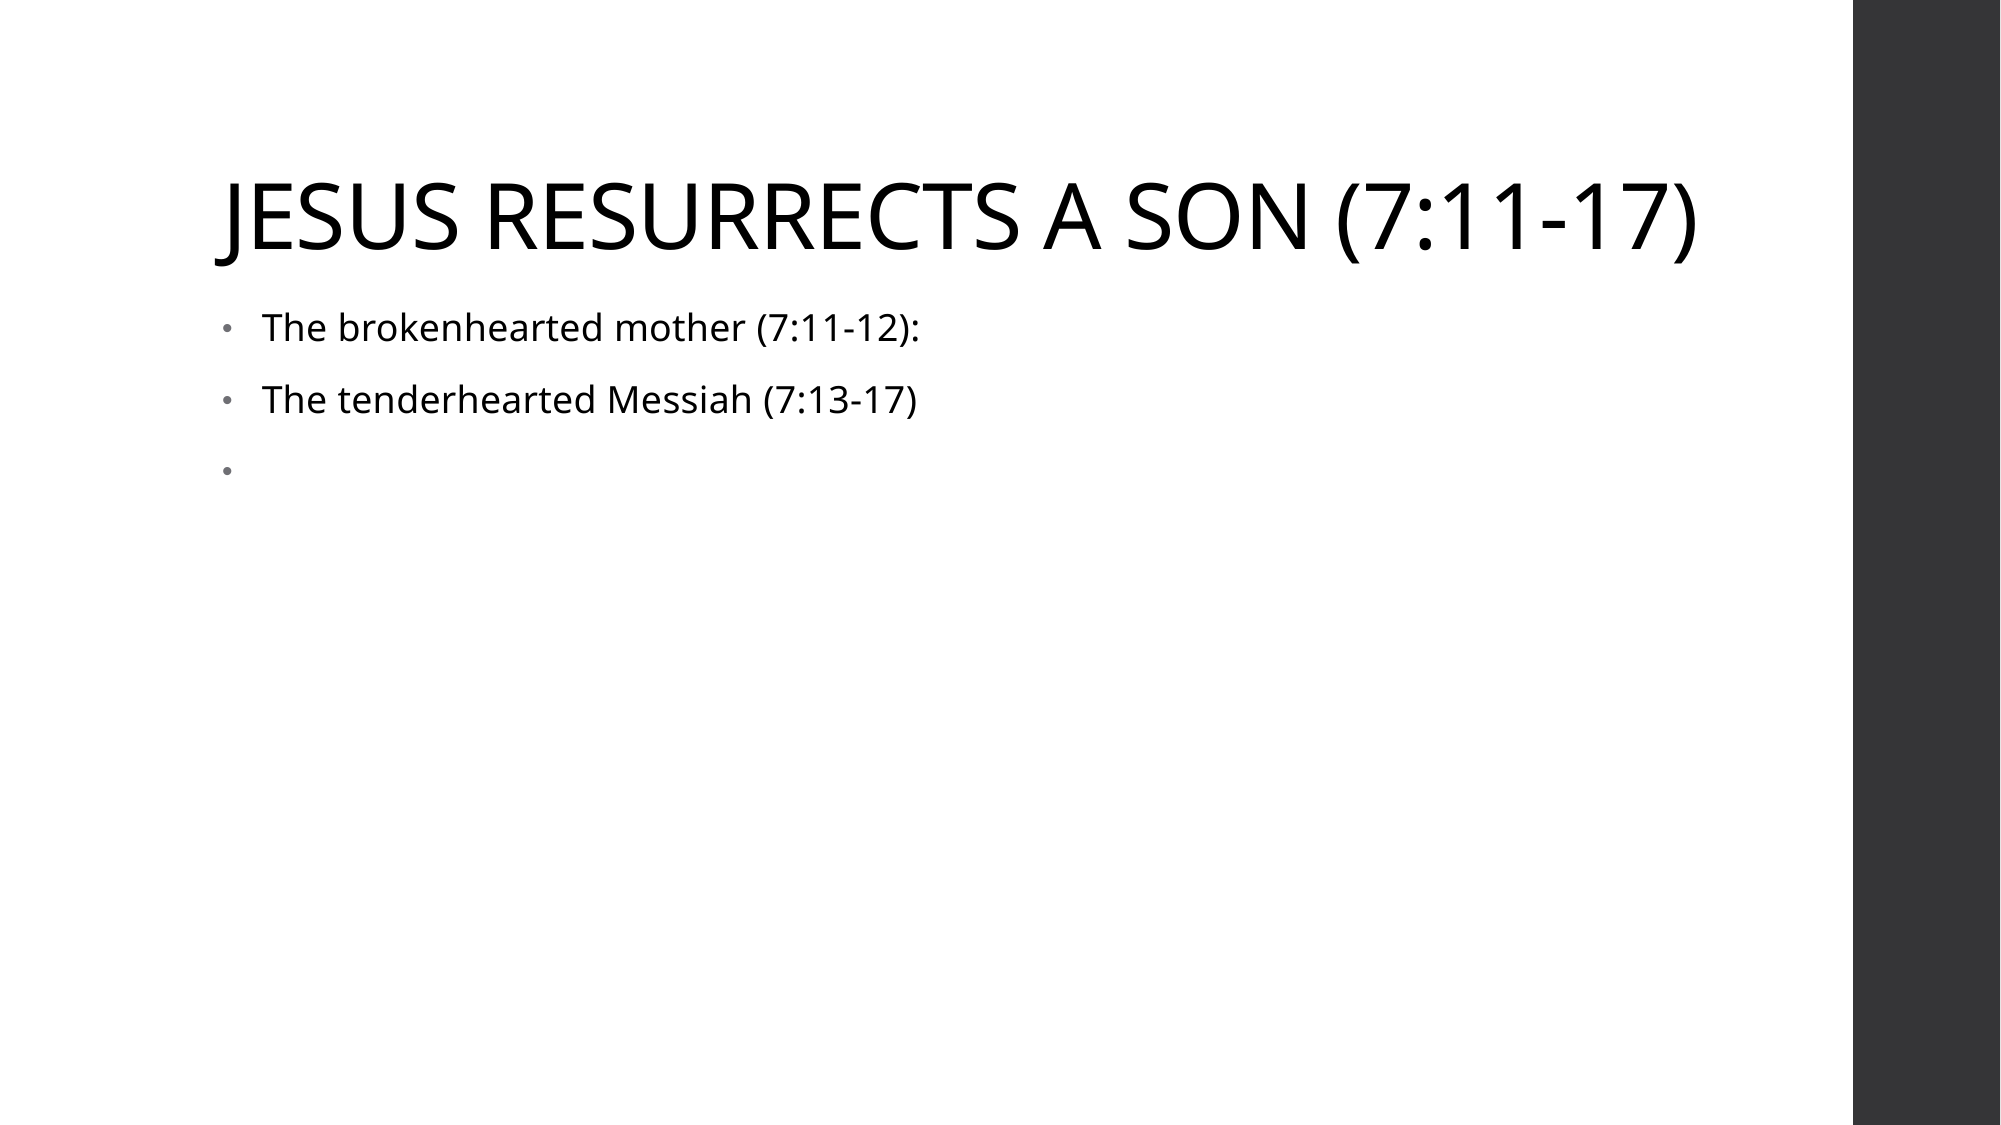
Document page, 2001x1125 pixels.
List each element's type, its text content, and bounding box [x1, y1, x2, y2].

title JESUS RESURRECTS A SON (7:11-17) [206, 60, 1797, 278]
list The brokenhearted mother (7:11-12): The tenderhearted Messiah (7:13-17) [206, 299, 1617, 1014]
